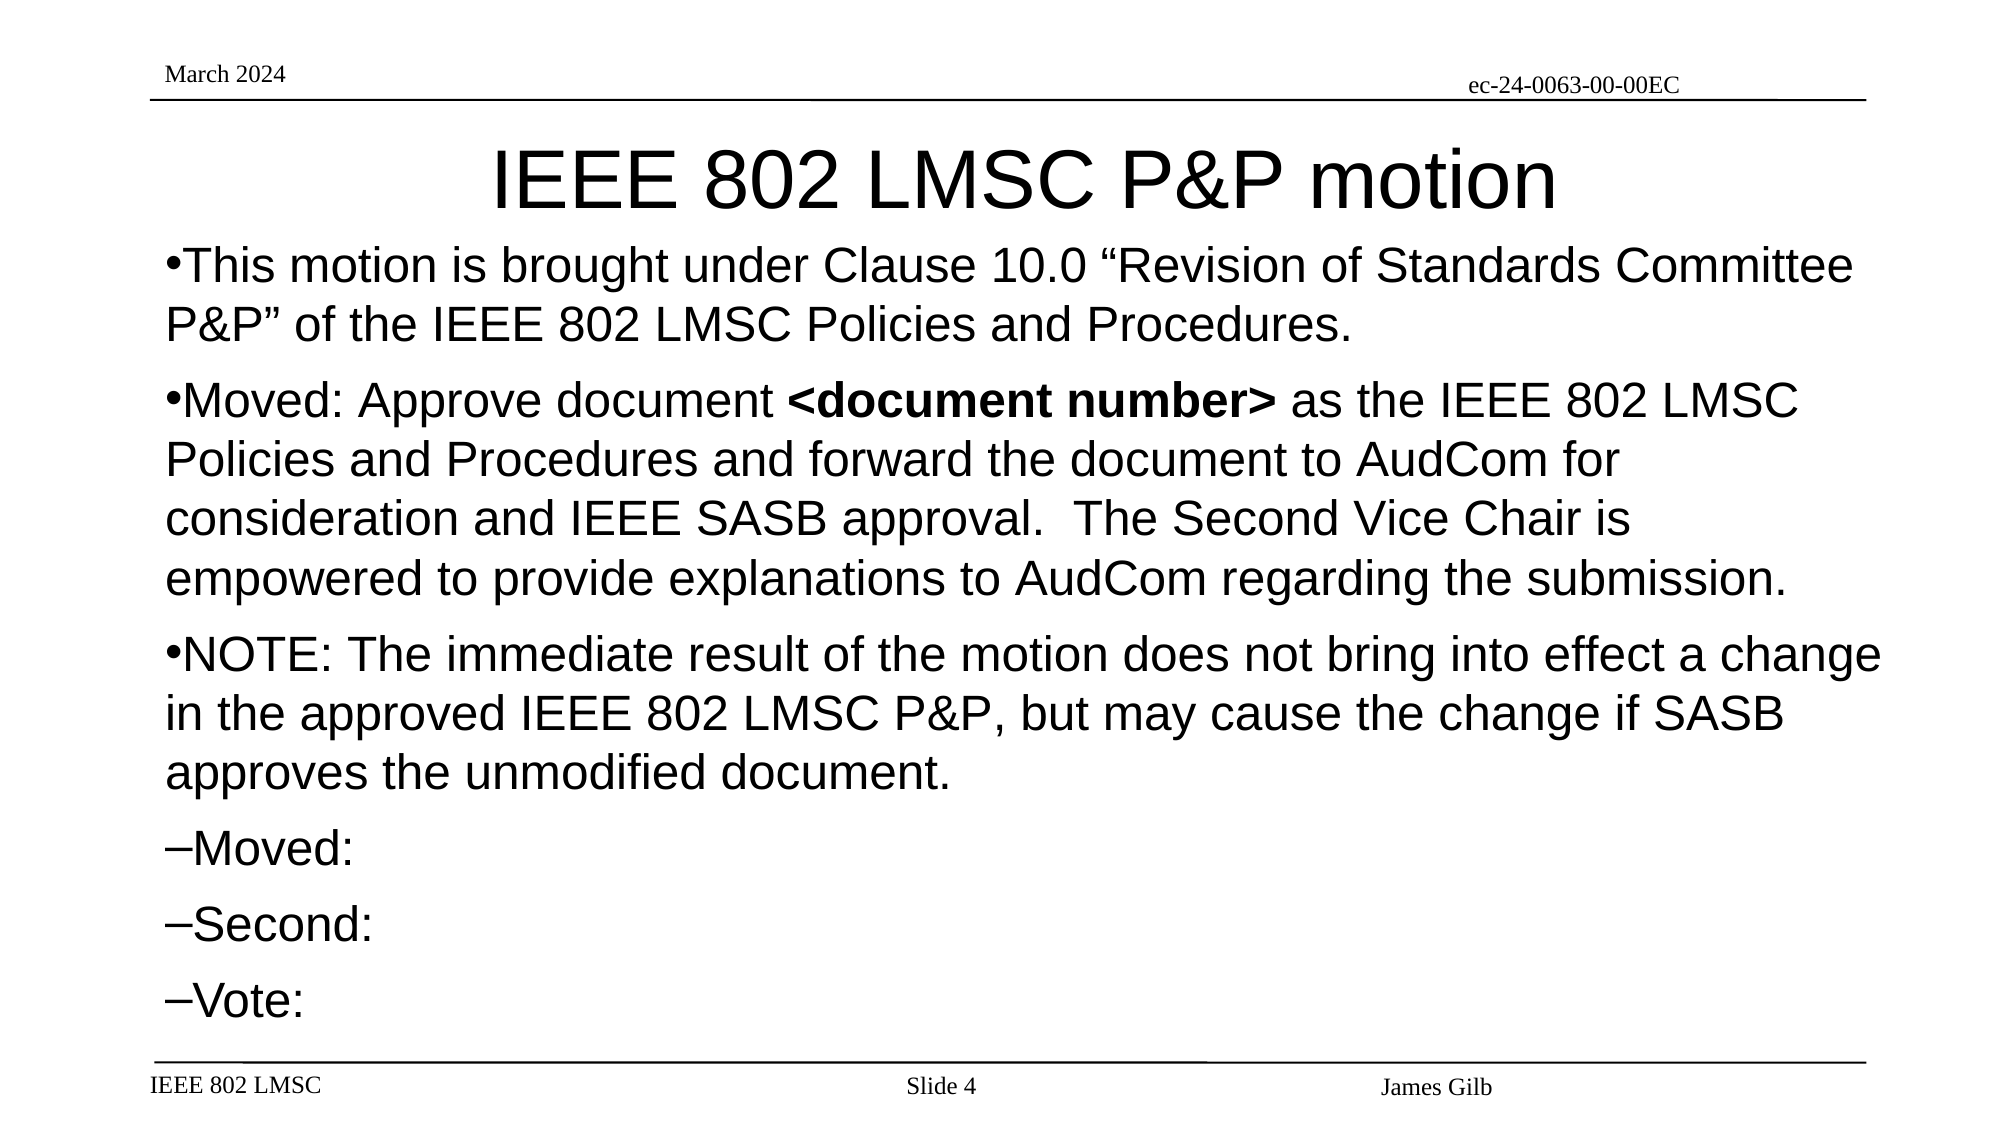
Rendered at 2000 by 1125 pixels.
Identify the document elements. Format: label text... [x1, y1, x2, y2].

text_box Slide [799, 1069, 1083, 1108]
title IEEE 802 LMSC P&P motion [149, 112, 1900, 224]
list This motion is brought under Clause 10.0 “Revision of Standards Committee P&P” of the IEEE 802 LMSC Policies and Procedures. Moved: Approve document <document number> as the IEEE 802 LMSC Policies and Procedures and forward the document to AudCom for consideration and IEEE SASB approval. The Second Vice Chair is empowered to provide explanations to AudCom regarding the submission. NOTE: The immediate result of the motion does not bring into effect a change in the approved IEEE 802 LMSC P&P, but may cause the change if SASB approves the unmodified document. Moved: Second: Vote: [149, 224, 1900, 1036]
